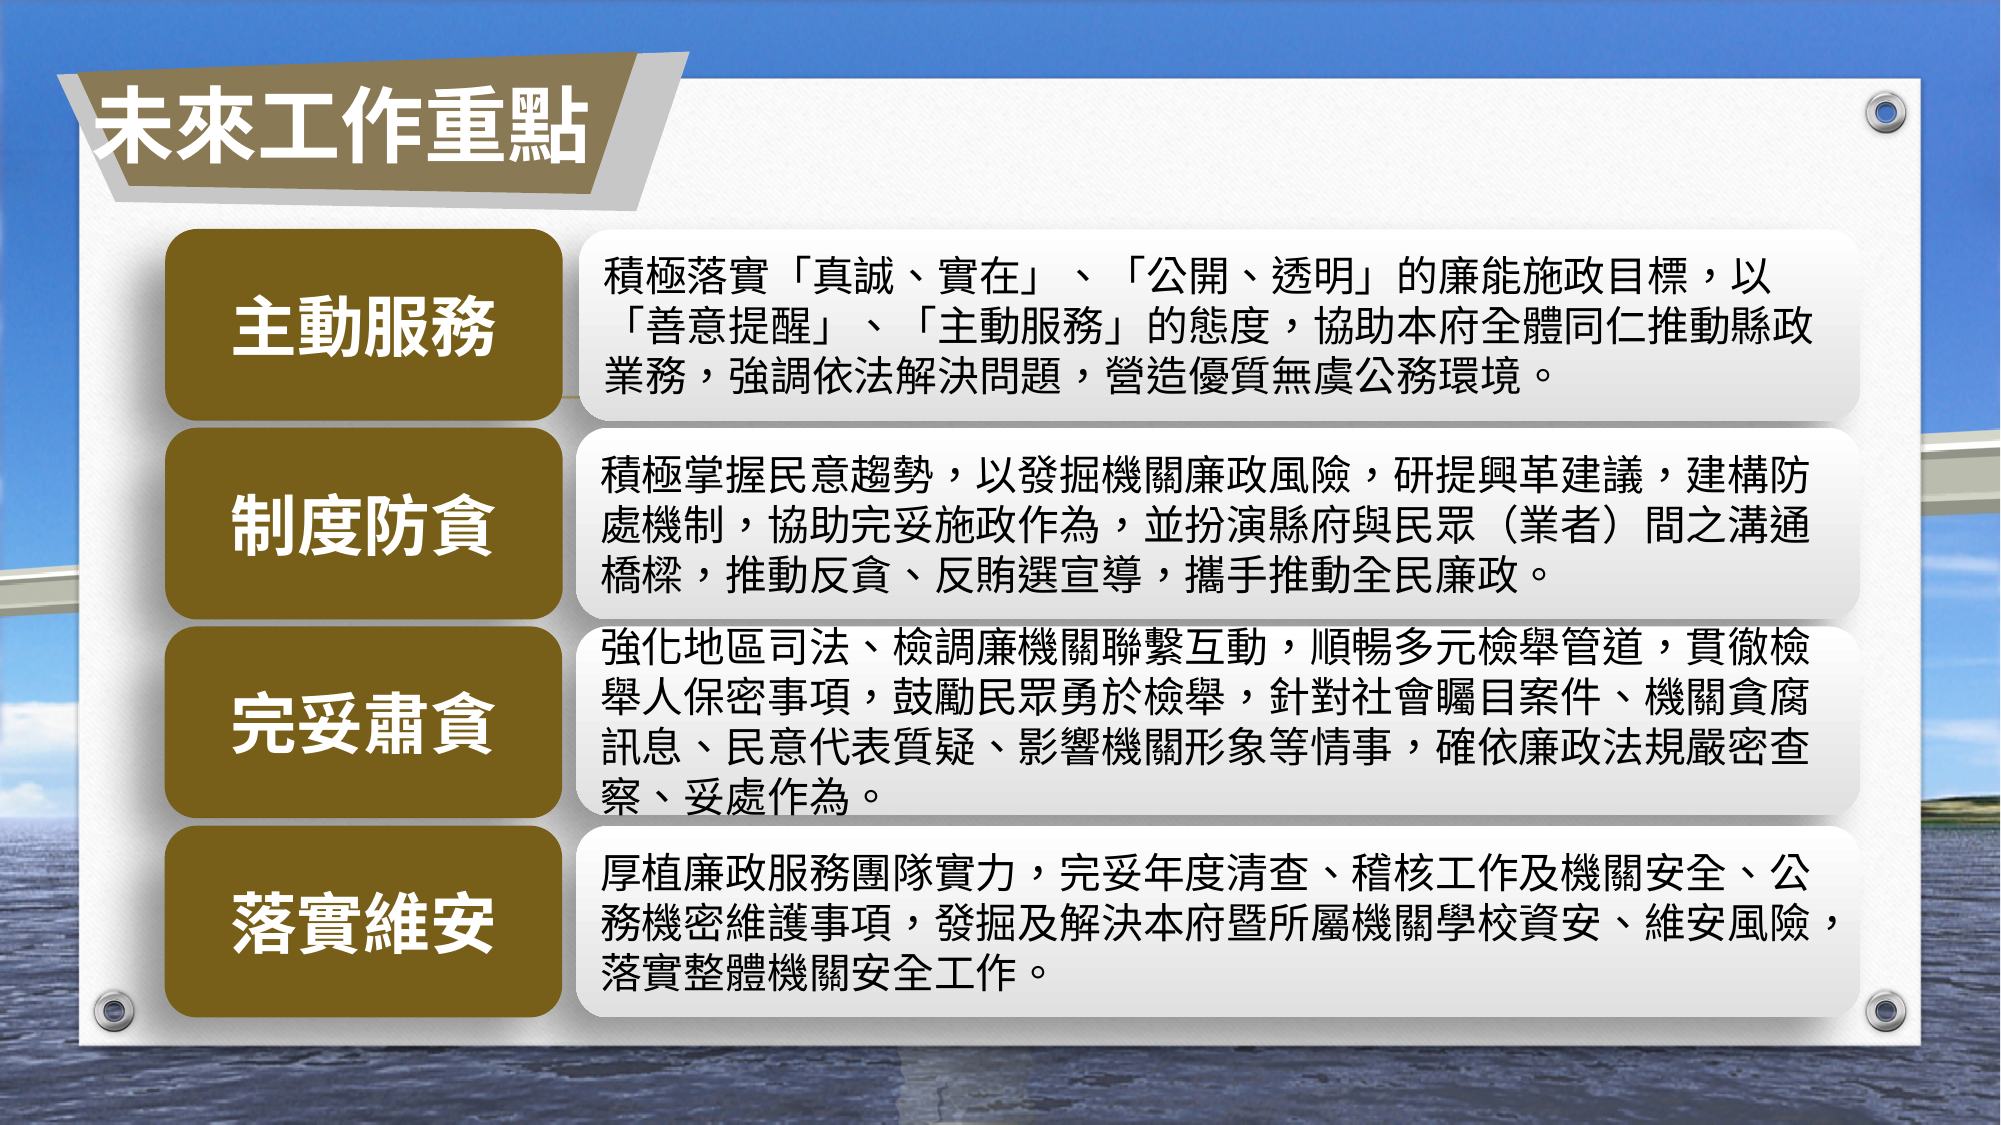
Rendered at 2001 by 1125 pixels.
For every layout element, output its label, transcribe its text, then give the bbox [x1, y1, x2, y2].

text_box 厚植廉政服務團隊實力，完妥年度清查、稽核工作及機關安全、公務機密維護事項，發掘及解決本府暨所屬機關學校資安、維安風險，落實整體機關安全工作。 [576, 825, 1861, 1018]
text_box 主動服務 [165, 228, 563, 421]
text_box 未來工作重點 [76, 51, 638, 194]
text_box 制度防貪 [165, 427, 563, 620]
text_box 完妥肅貪 [164, 626, 563, 819]
text_box 強化地區司法、檢調廉機關聯繫互動，順暢多元檢舉管道，貫徹檢舉人保密事項，鼓勵民眾勇於檢舉，針對社會矚目案件、機關貪腐訊息、民意代表質疑、影響機關形象等情事，確依廉政法規嚴密查察、妥處作為。 [576, 626, 1861, 816]
text_box 積極落實「真誠、實在」、「公開、透明」的廉能施政目標，以「善意提醒」、「主動服務」的態度，協助本府全體同仁推動縣政業務，強調依法解決問題，營造優質無虞公務環境。 [579, 229, 1861, 421]
text_box 積極掌握民意趨勢，以發掘機關廉政風險，研提興革建議，建構防處機制，協助完妥施政作為，並扮演縣府與民眾（業者）間之溝通橋樑，推動反貪、反賄選宣導，攜手推動全民廉政。 [576, 427, 1861, 620]
text_box 落實維安 [164, 825, 563, 1018]
text_box [56, 51, 690, 212]
picture [0, 0, 2001, 1125]
text_box 未來工作重點 [102, 128, 122, 142]
